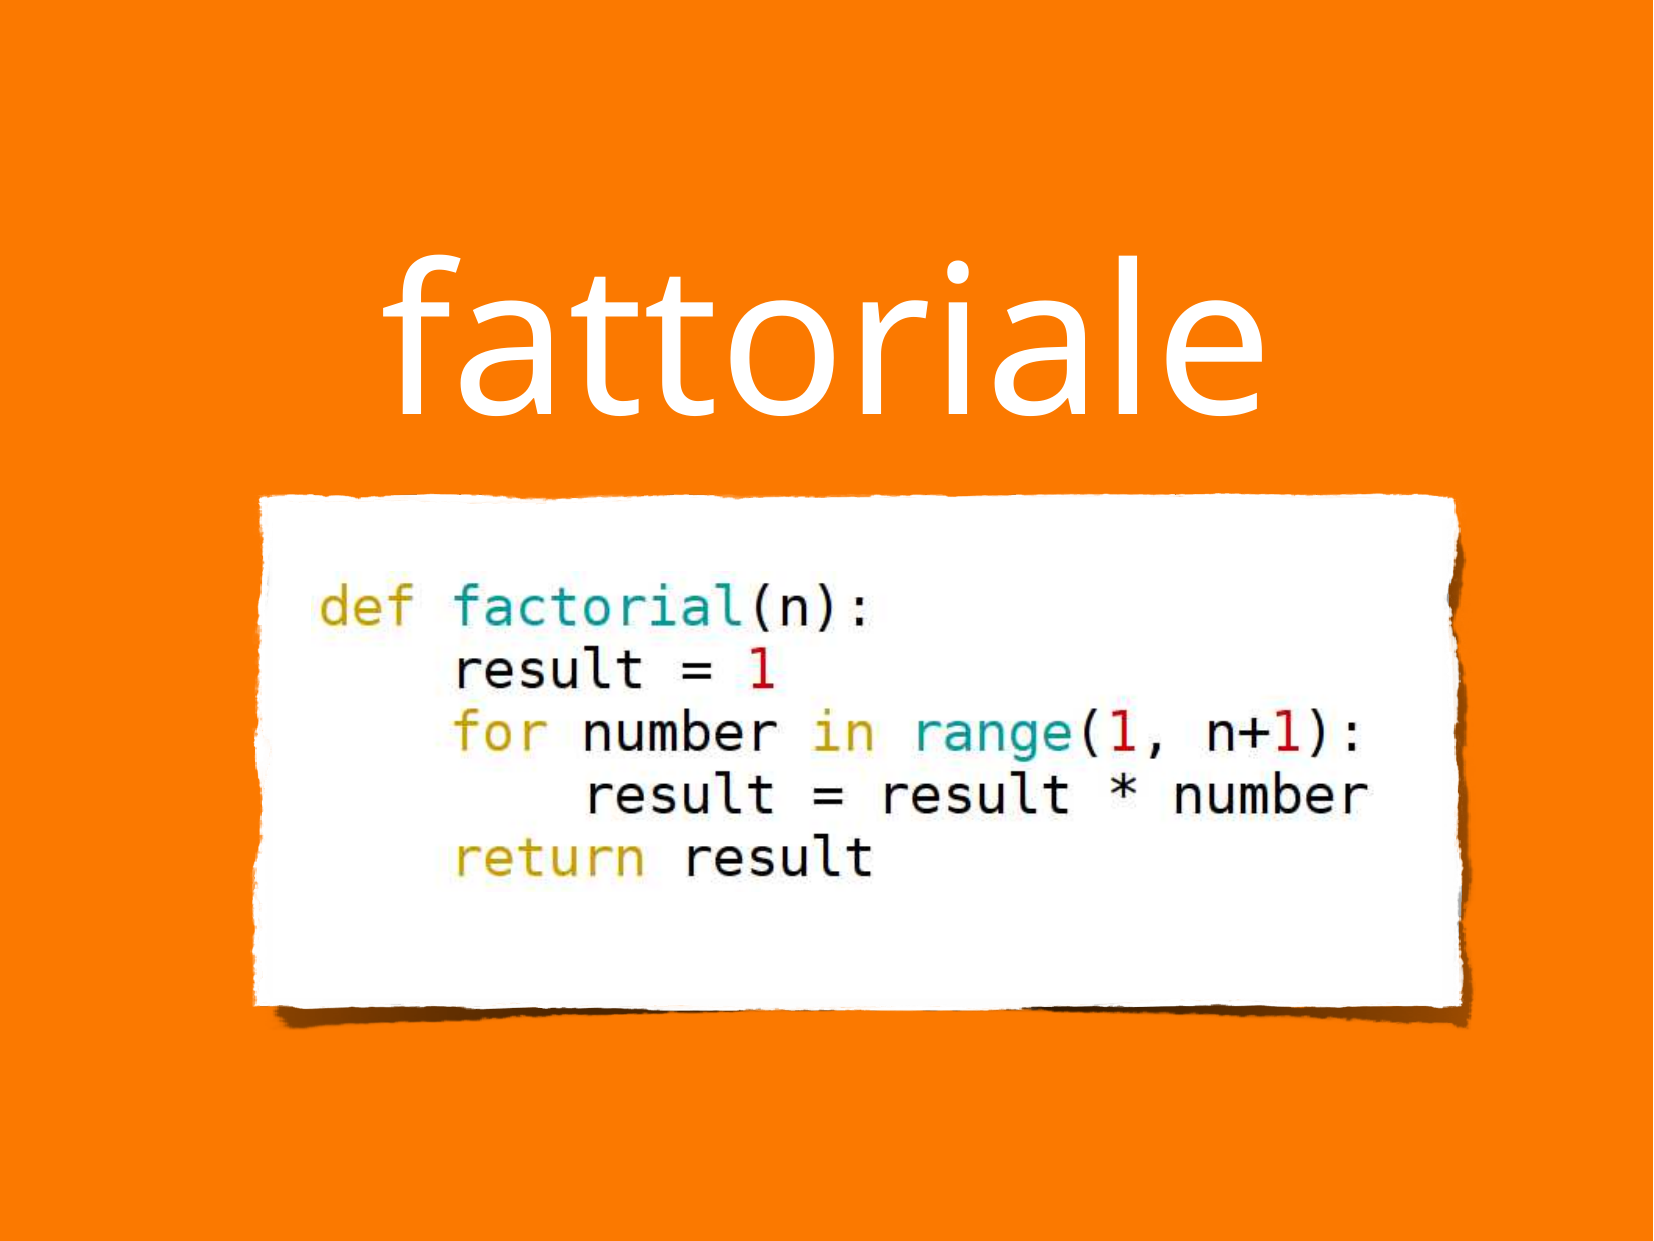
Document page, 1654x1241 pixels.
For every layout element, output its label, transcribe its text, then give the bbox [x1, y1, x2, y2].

text_box fattoriale [0, 185, 1653, 451]
picture [246, 486, 1476, 1031]
